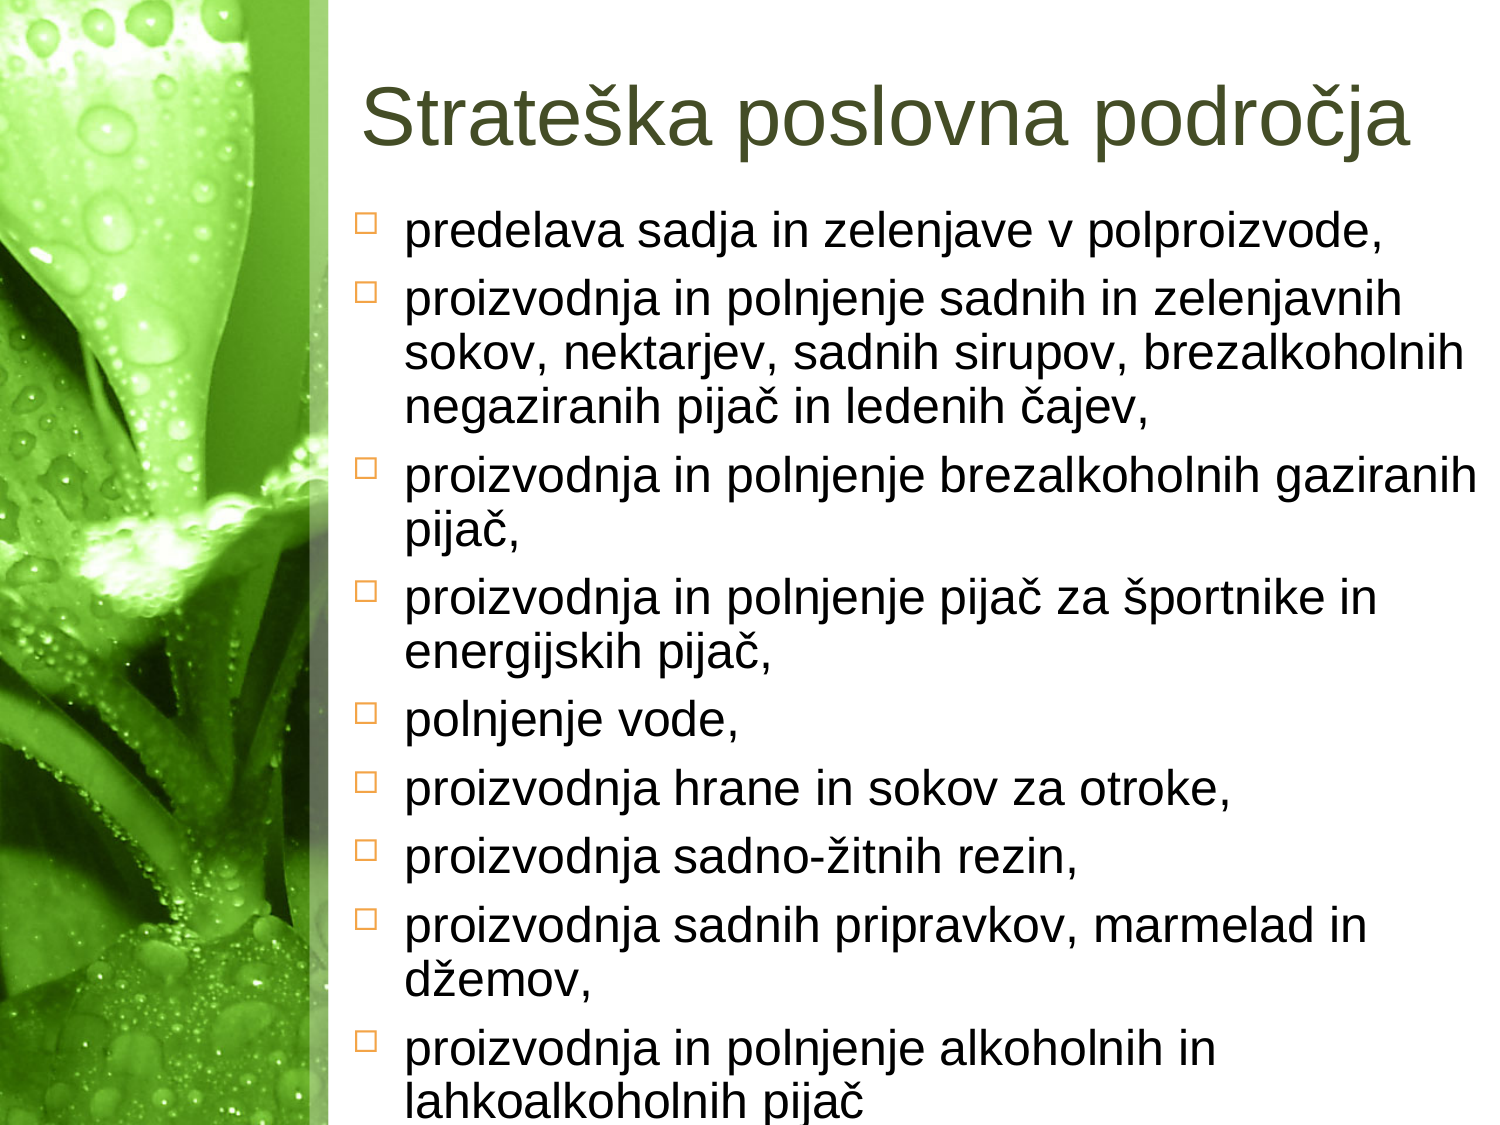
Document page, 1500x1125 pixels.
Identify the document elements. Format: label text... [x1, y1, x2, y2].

title Strateška poslovna področja [336, 30, 1437, 194]
list predelava sadja in zelenjave v polproizvode, proizvodnja in polnjenje sadnih in zelenjavnih sokov, nektarjev, sadnih sirupov, brezalkoholnih negaziranih pijač in ledenih čajev, proizvodnja in polnjenje brezalkoholnih gaziranih pijač, proizvodnja in polnjenje pijač za športnike in energijskih pijač, polnjenje vode, proizvodnja hrane in sokov za otroke, proizvodnja sadno-žitnih rezin, proizvodnja sadnih pripravkov, marmelad in džemov, proizvodnja in polnjenje alkoholnih in lahkoalkoholnih pijač [337, 196, 1500, 1125]
picture [0, 0, 1500, 1125]
